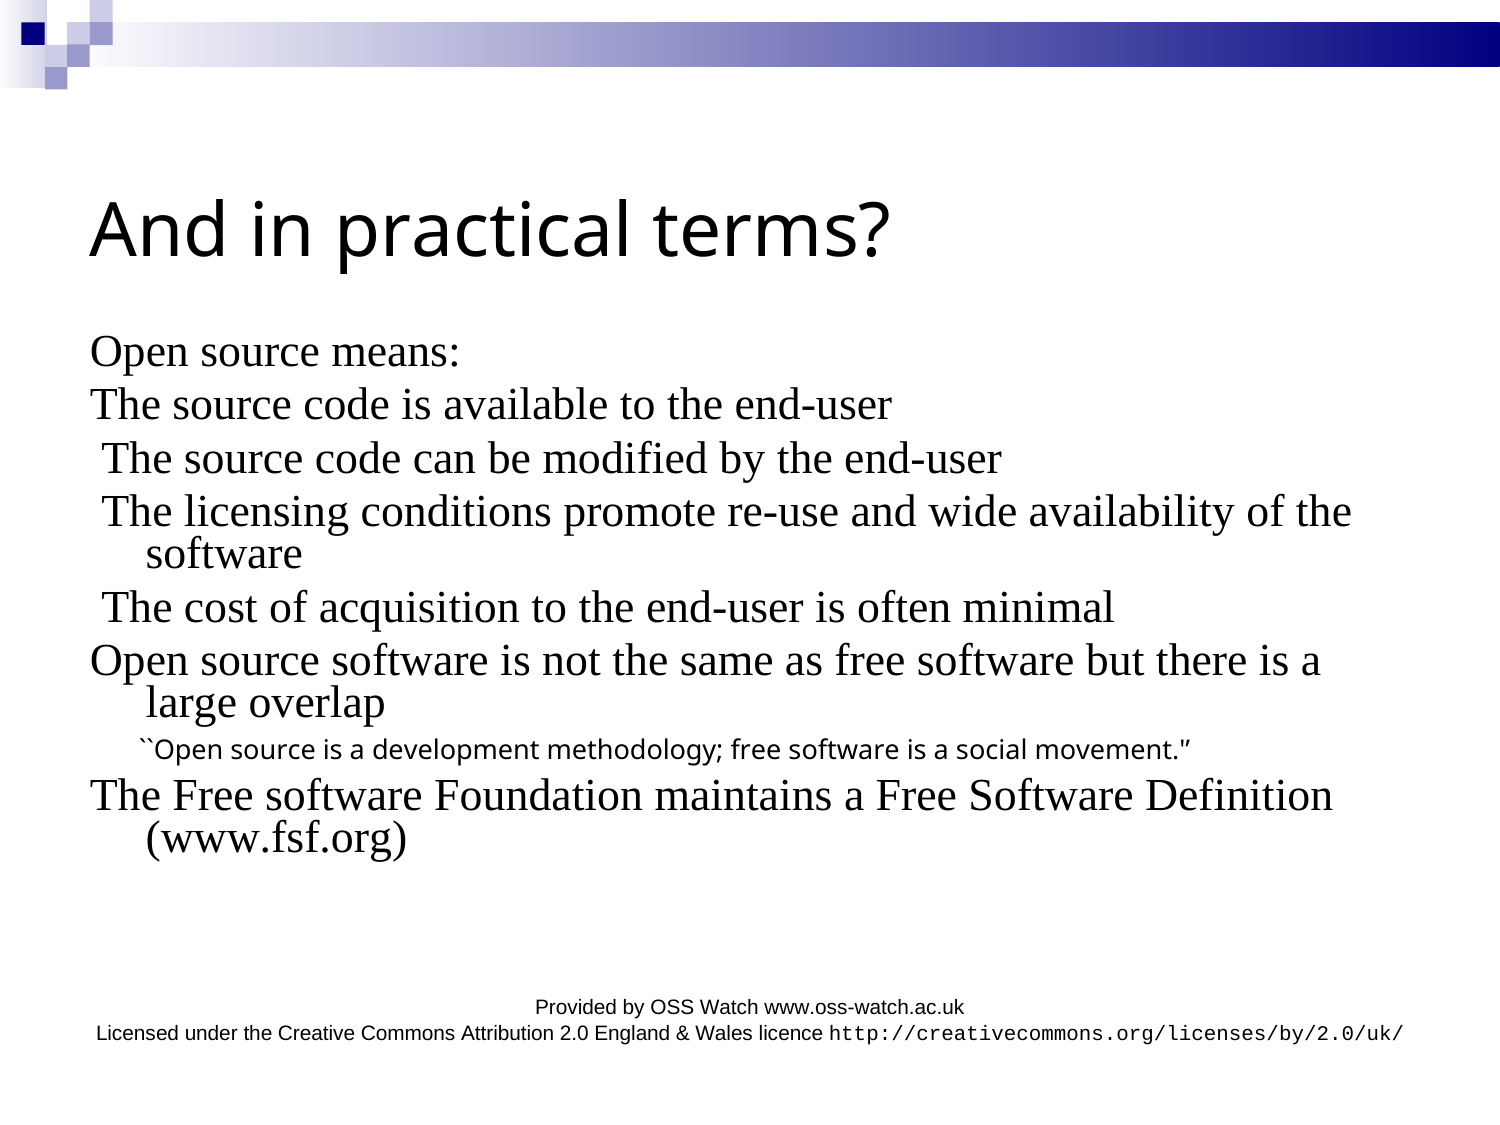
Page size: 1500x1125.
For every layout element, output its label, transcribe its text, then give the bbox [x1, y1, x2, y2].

list Open source means: The source code is available to the end-user The source code can be modified by the end-user The licensing conditions promote re-use and wide availability of the software The cost of acquisition to the end-user is often minimal Open source software is not the same as free software but there is a large overlap ``Open source is a development methodology; free software is a social movement.'’ The Free software Foundation maintains a Free Software Definition (www.fsf.org) [74, 324, 1375, 901]
title And in practical terms? [75, 148, 1426, 289]
